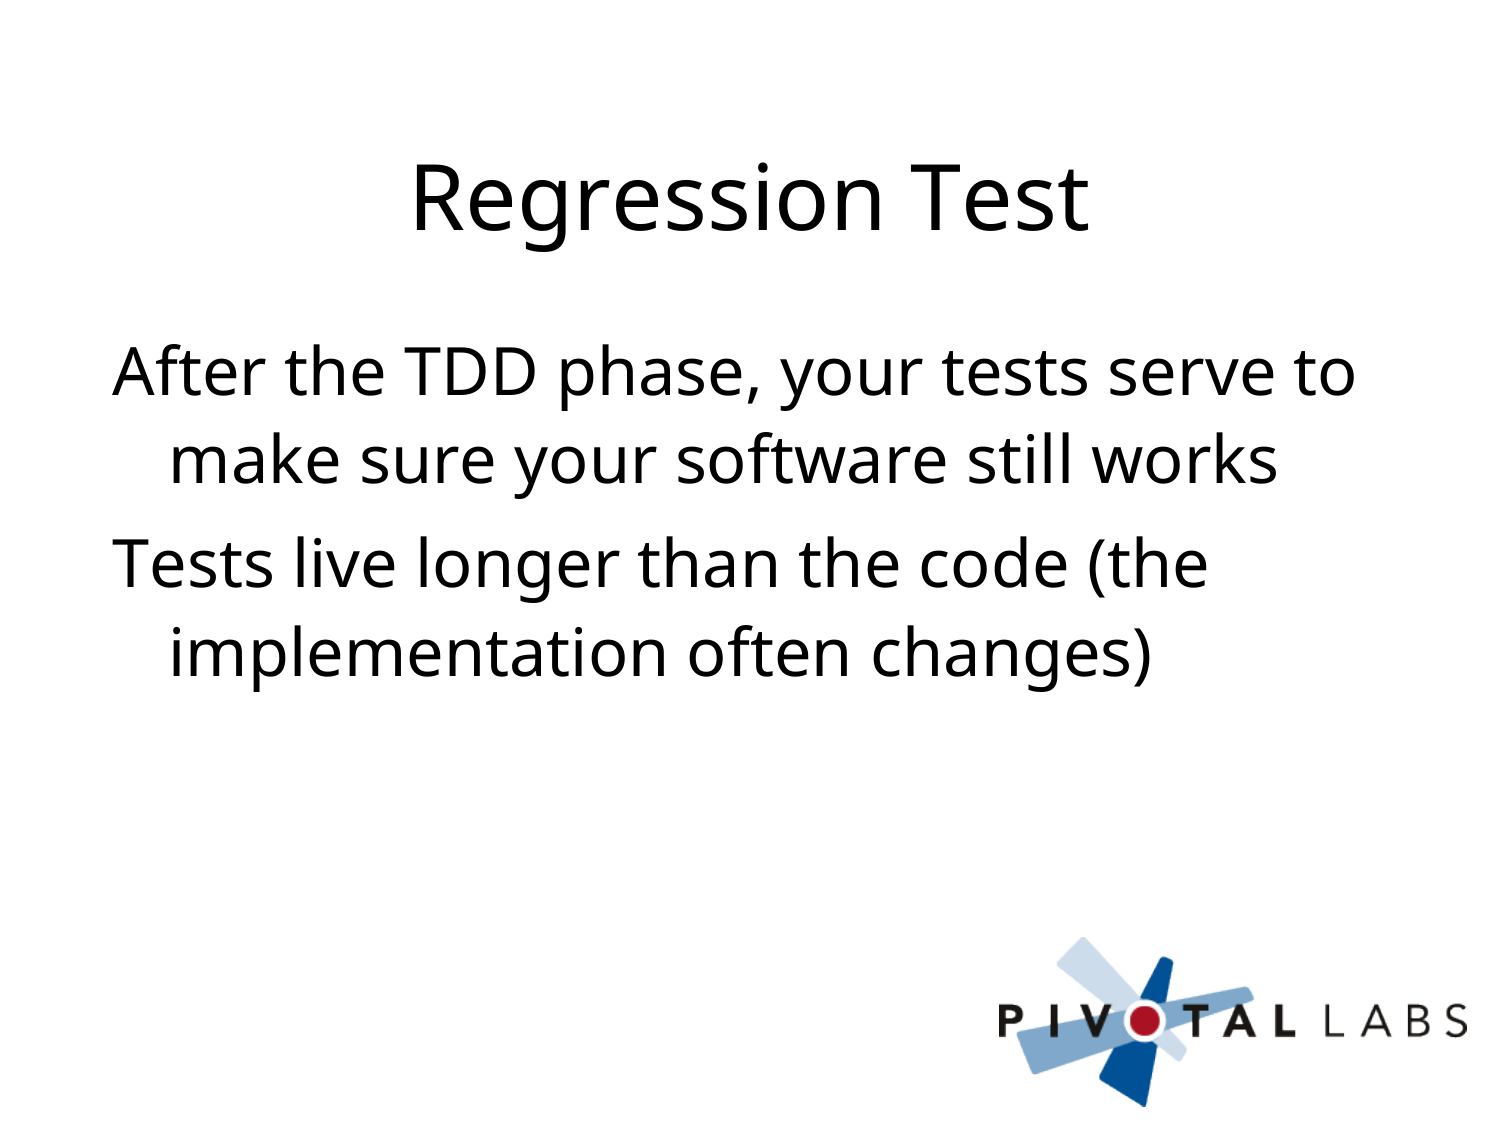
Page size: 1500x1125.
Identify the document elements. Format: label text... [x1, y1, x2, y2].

picture [999, 937, 1467, 1107]
title Regression Test [112, 76, 1388, 312]
list After the TDD phase, your tests serve to make sure your software still works Tests live longer than the code (the implementation often changes) [112, 324, 1388, 1000]
